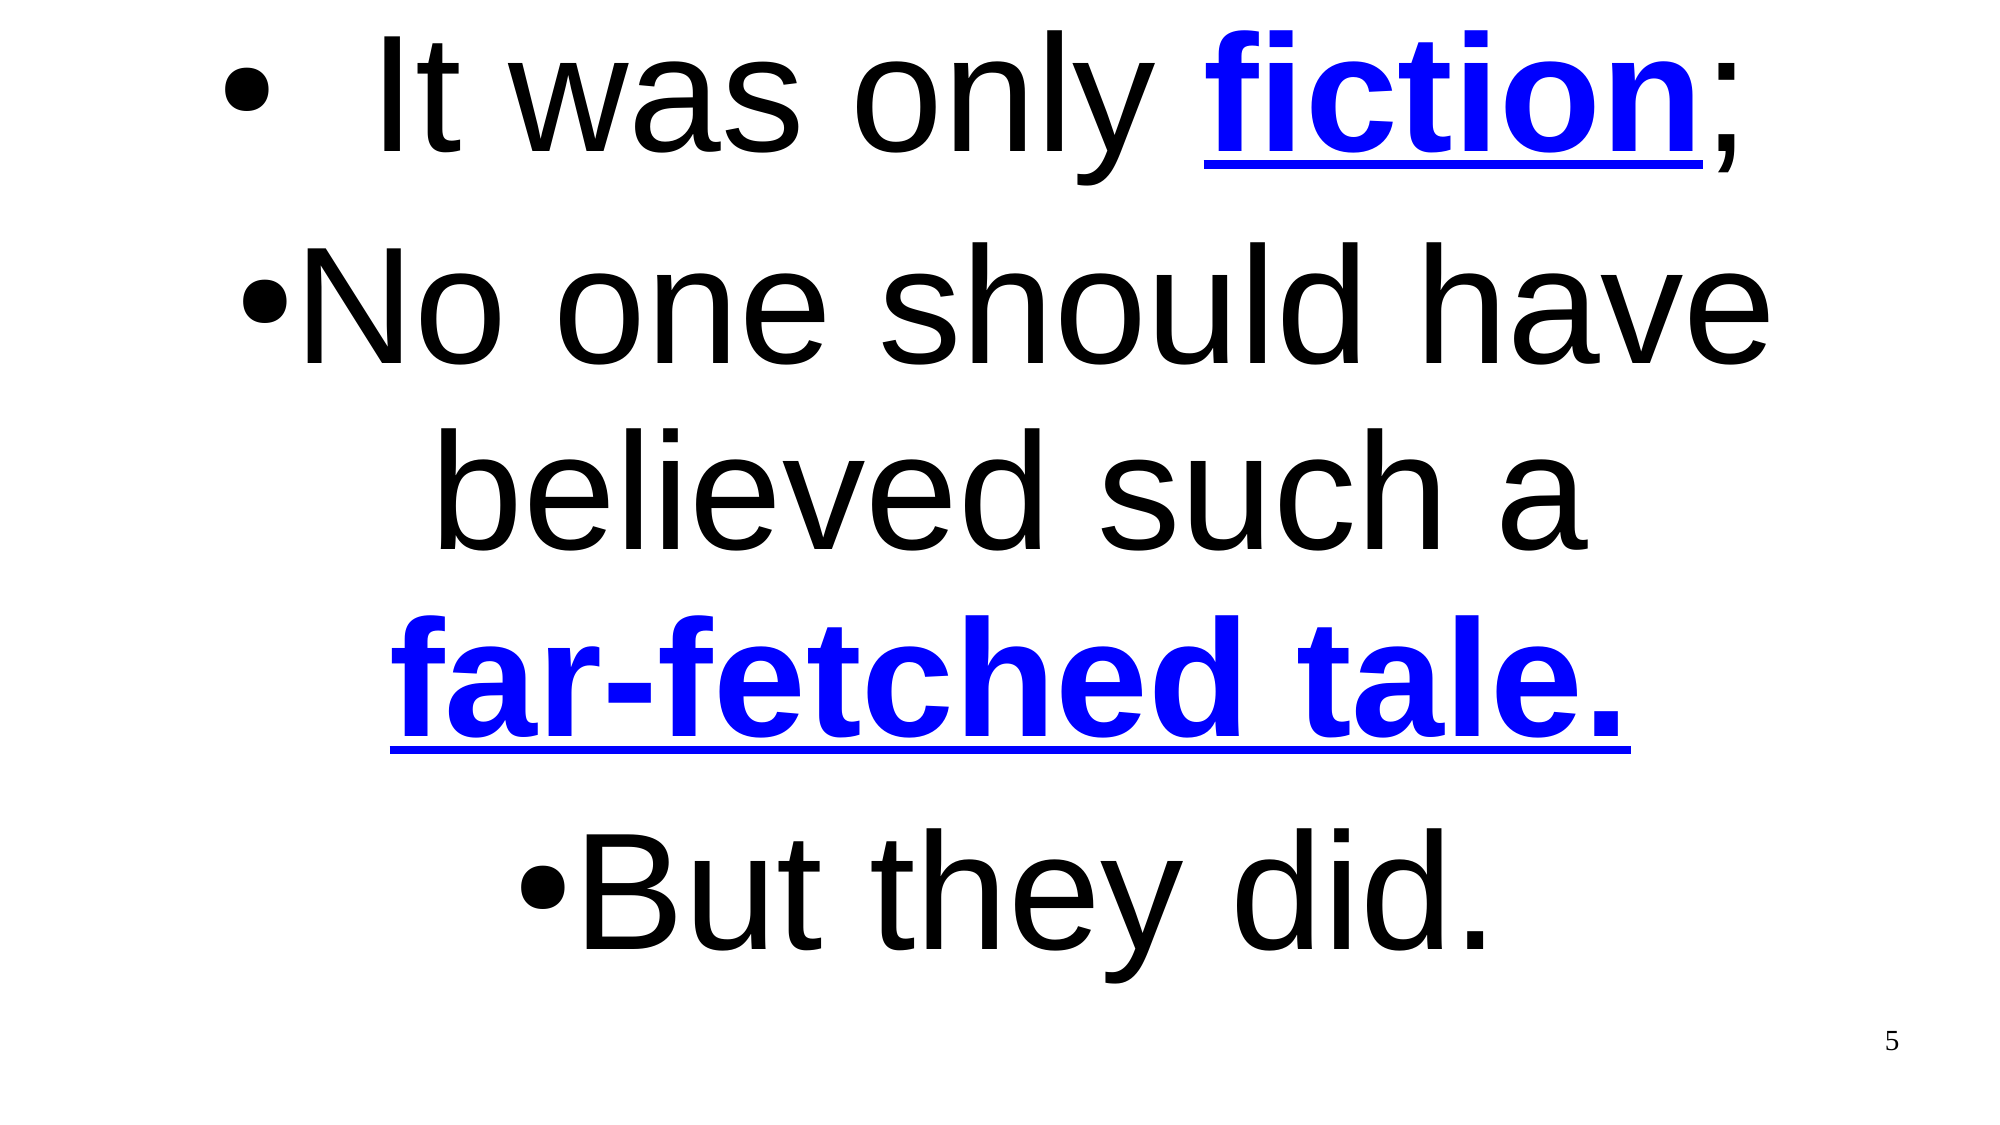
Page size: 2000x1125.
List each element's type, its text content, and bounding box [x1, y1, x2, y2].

list It was only fiction; No one should have believed such a far-fetched tale. But they did. [0, 0, 1996, 1123]
